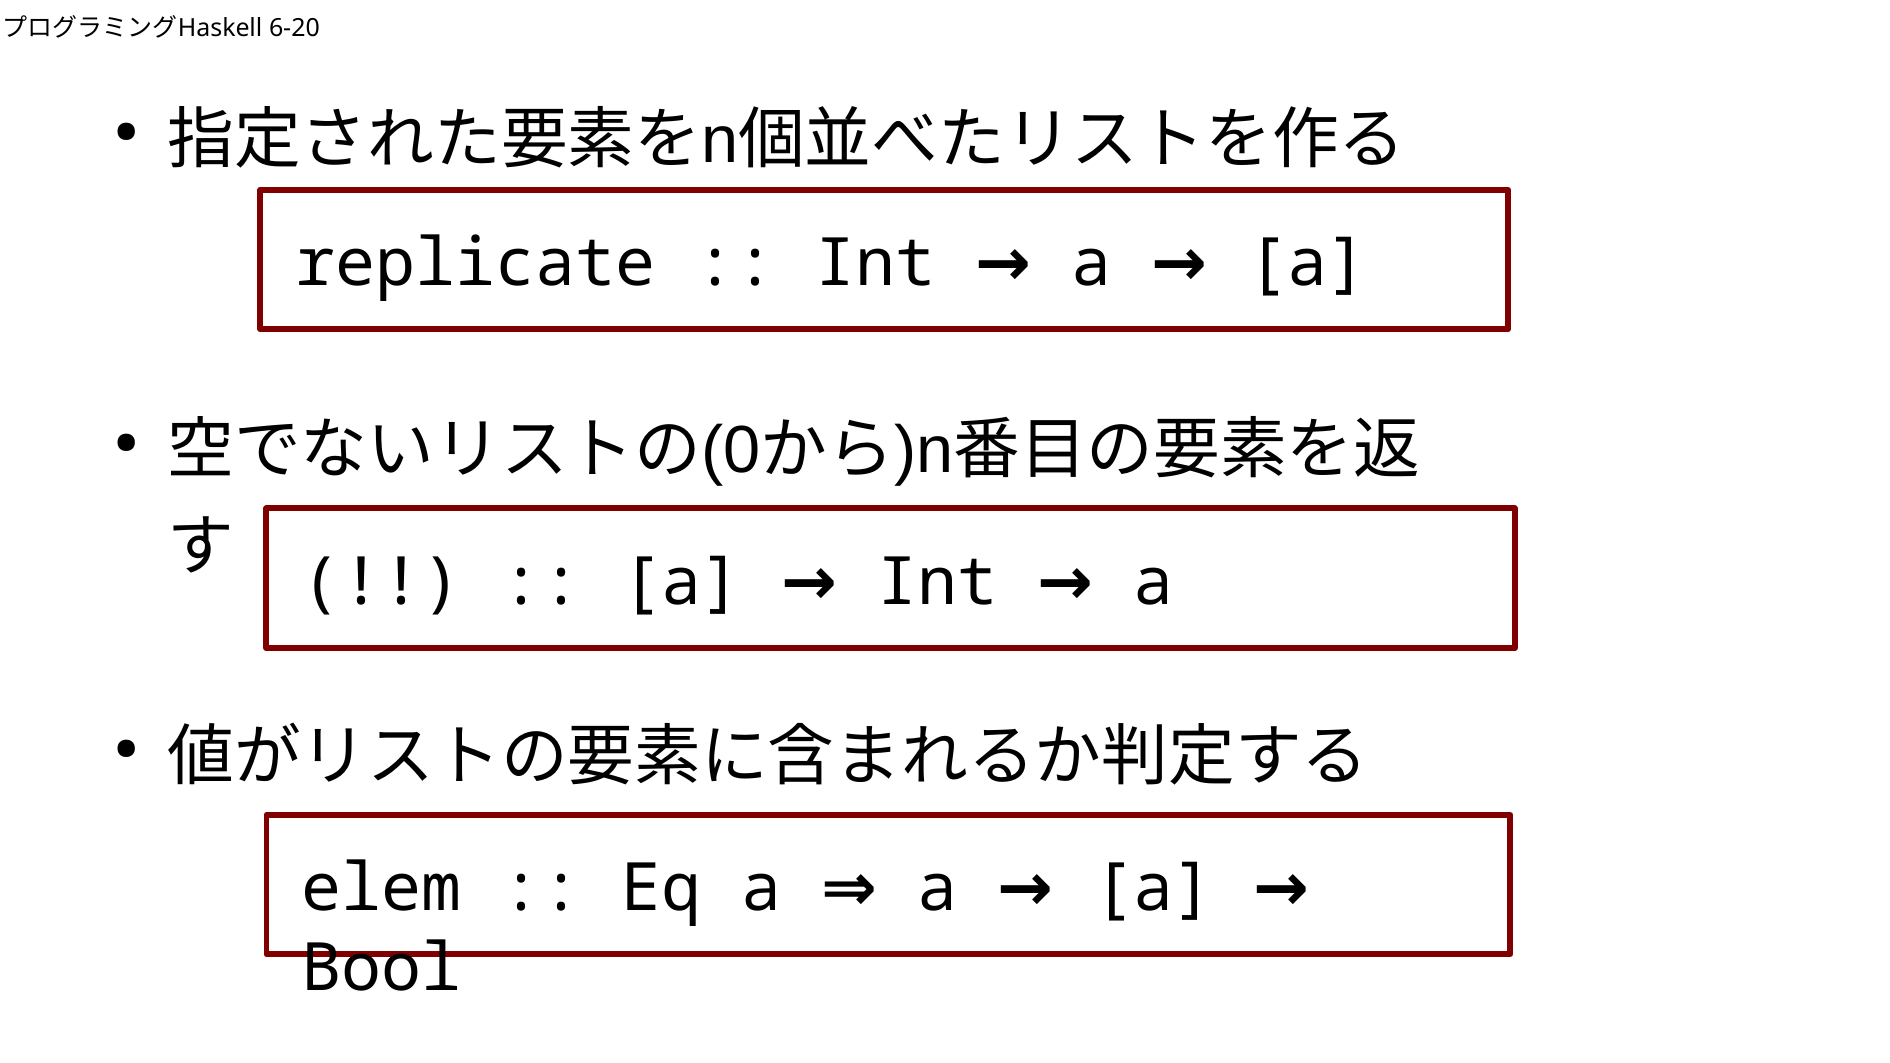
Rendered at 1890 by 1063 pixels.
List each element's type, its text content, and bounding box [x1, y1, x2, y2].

text_box elem :: Eq a ⇒ a → [a] → Bool [266, 814, 1511, 955]
text_box 空でないリストの(0から)n番目の要素を返す [81, 388, 1503, 478]
text_box replicate :: Int → a → [a] [260, 189, 1509, 330]
text_box 値がリストの要素に含まれるか判定する [81, 694, 1523, 776]
text_box (!!) :: [a] → Int → a [266, 508, 1515, 648]
text_box 指定された要素をn個並べたリストを作る [81, 77, 1501, 168]
